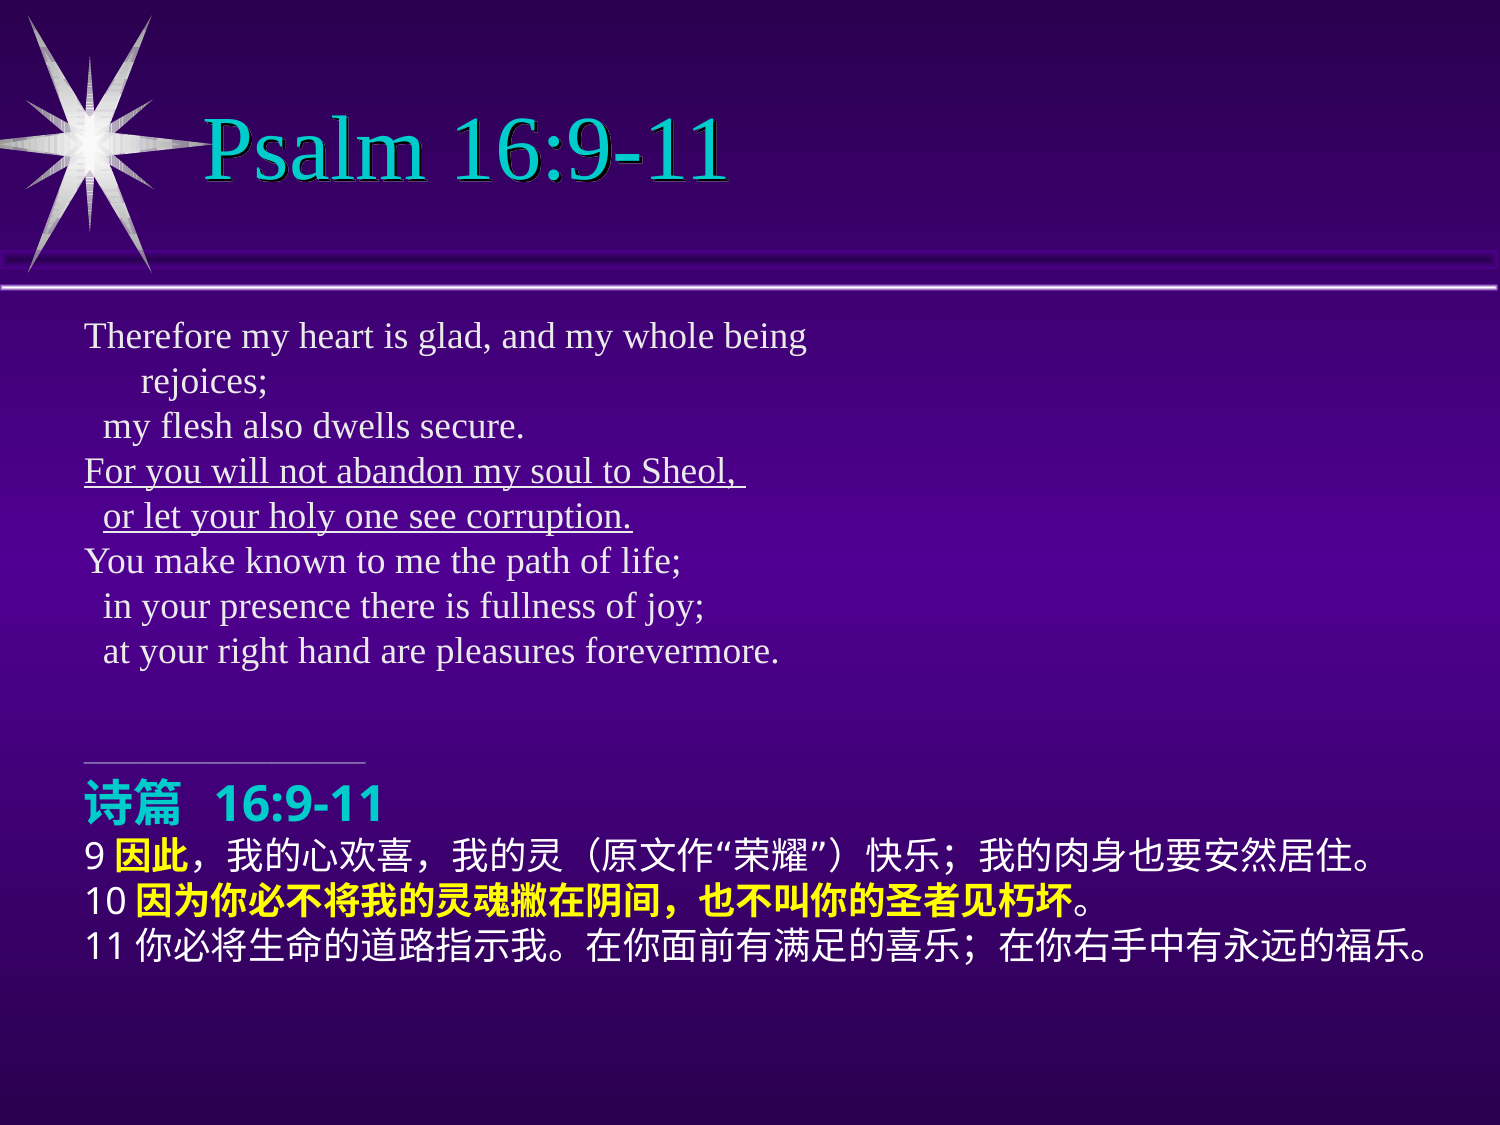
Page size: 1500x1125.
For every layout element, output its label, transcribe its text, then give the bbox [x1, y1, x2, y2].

text_box Therefore my heart is glad, and my whole being rejoices; my flesh also dwells secure. For you will not abandon my soul to Sheol, or let your holy one see corruption. You make known to me the path of life; in your presence there is fullness of joy; at your right hand are pleasures forevermore. ──────────────────────── 诗篇 16:9-11 9因此，我的心欢喜，我的灵（原文作“荣耀”）快乐；我的肉身也要安然居住。 10因为你必不将我的灵魂撇在阴间，也不叫你的圣者见朽坏。 11你必将生命的道路指示我。在你面前有满足的喜乐；在你右手中有永远的福乐。 [69, 304, 1463, 1103]
title Psalm 16:9-11 [187, 56, 1463, 244]
